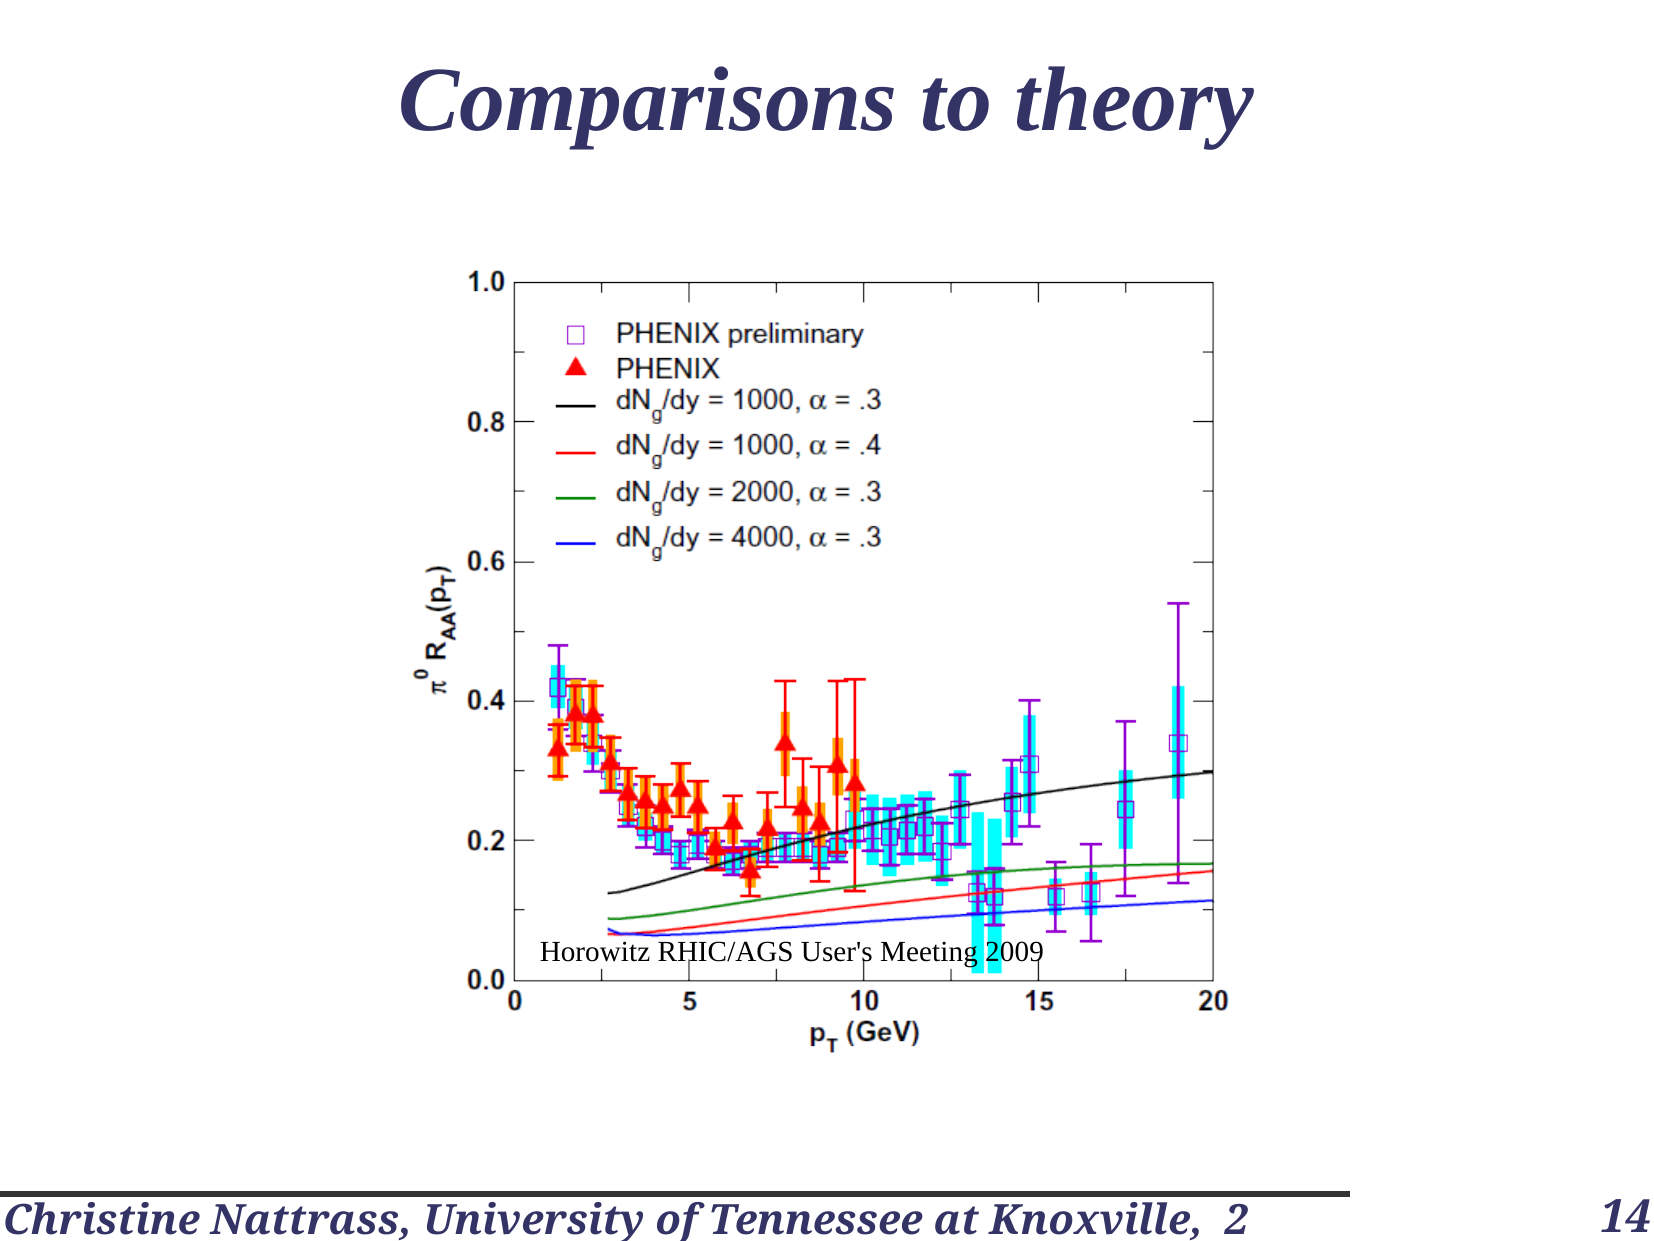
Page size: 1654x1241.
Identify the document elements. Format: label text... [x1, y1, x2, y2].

title Comparisons to theory [82, 0, 1571, 204]
text_box Horowitz RHIC/AGS User's Meeting 2009 [525, 927, 1313, 976]
chart [386, 240, 1287, 1066]
